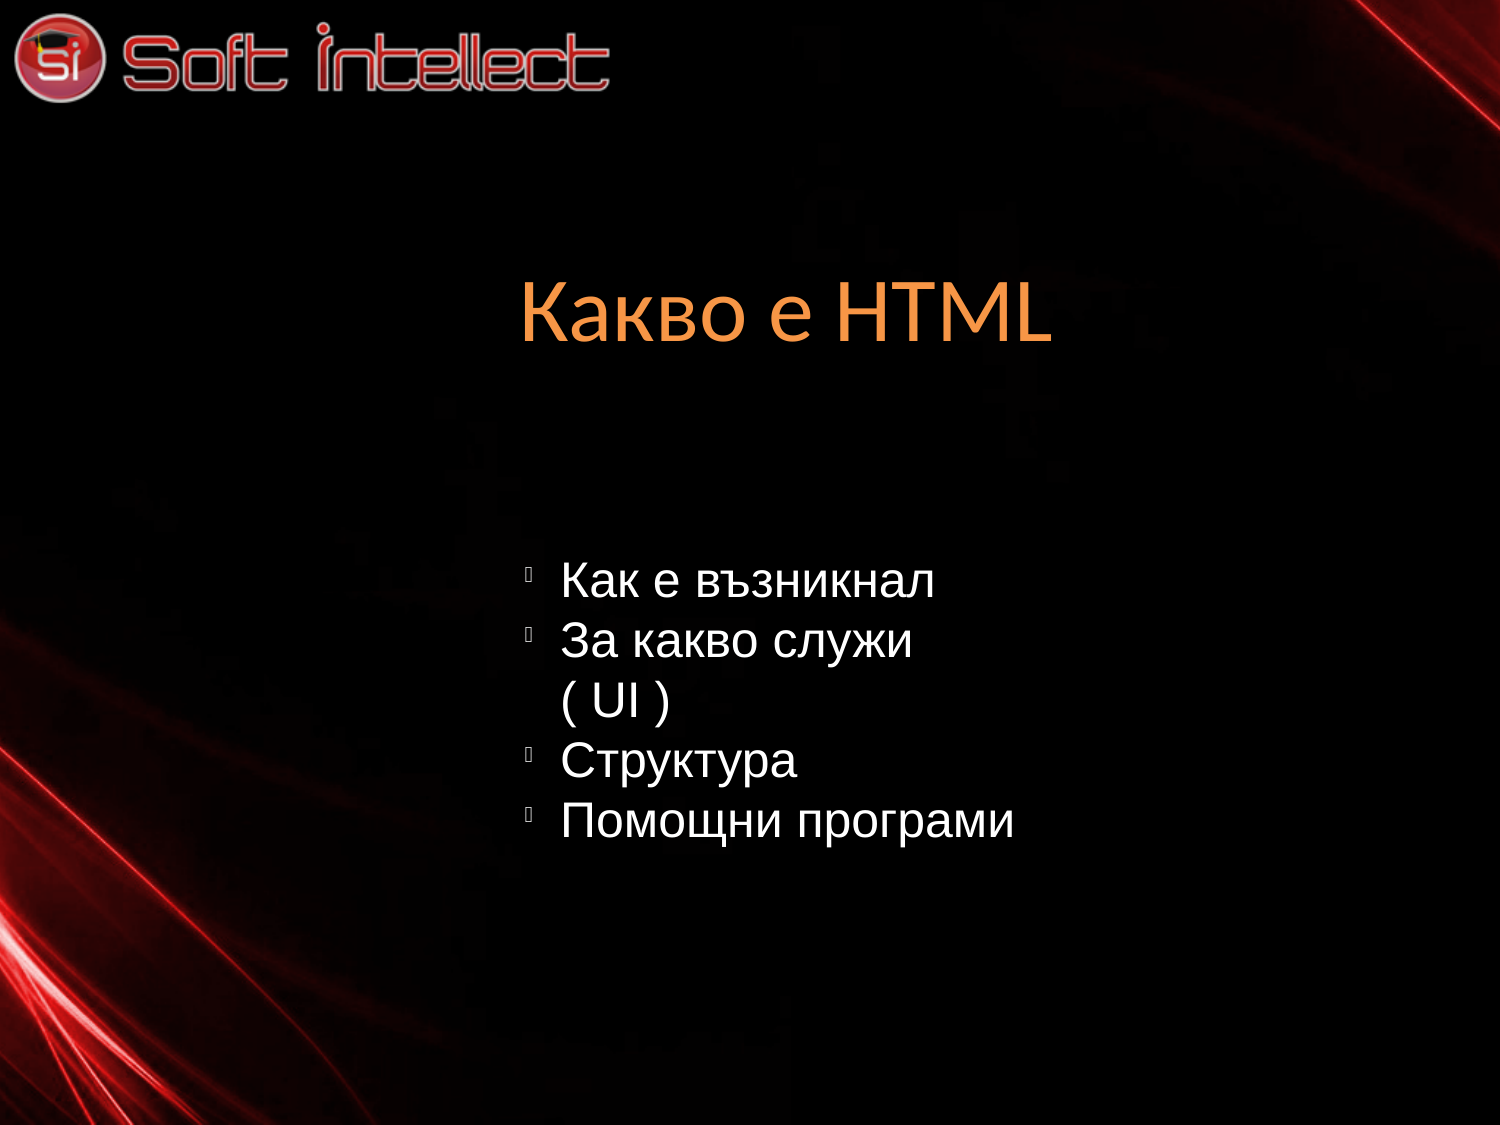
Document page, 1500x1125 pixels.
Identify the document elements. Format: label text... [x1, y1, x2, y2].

picture [0, 0, 1500, 1125]
text_box Как е възникнал За какво служи ( UI ) Структура Помощни програми [510, 539, 1055, 852]
text_box Какво е HTML [149, 184, 1424, 426]
